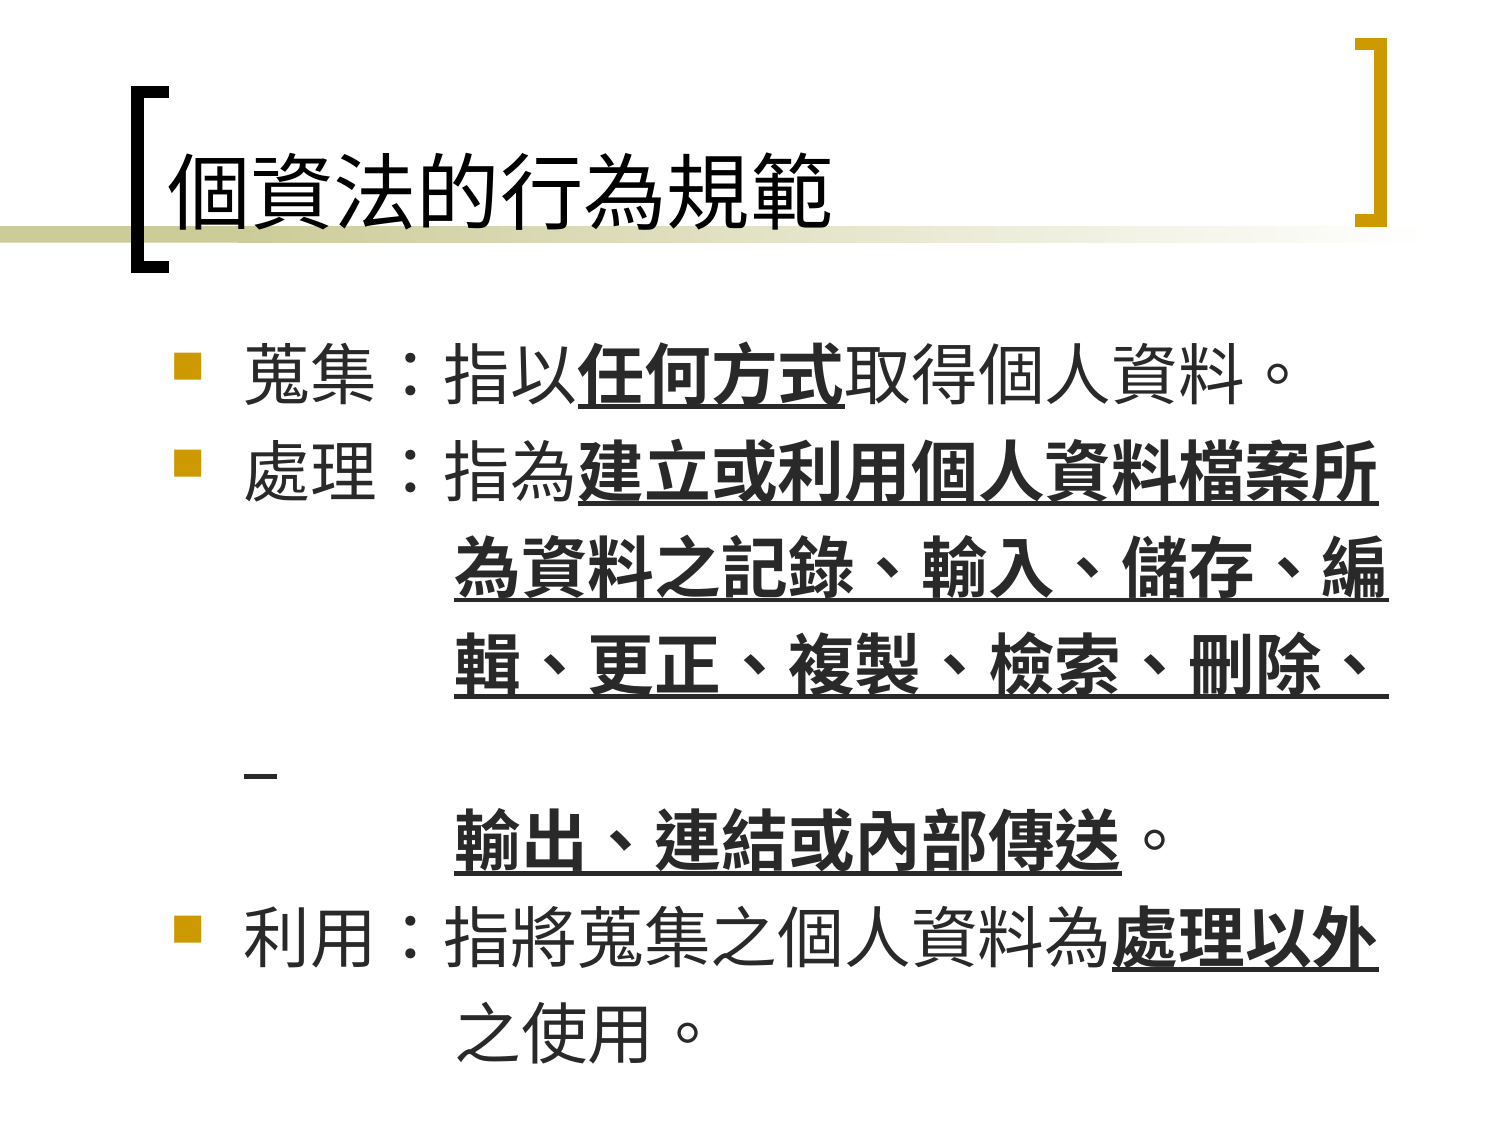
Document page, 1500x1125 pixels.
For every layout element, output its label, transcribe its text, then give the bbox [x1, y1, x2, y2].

title 個資法的行為規範 [152, 15, 1328, 248]
list 蒐集：指以任何方式取得個人資料。 處理：指為建立或利用個人資料檔案所 為資料之記錄、輸入、儲存、編 輯、更正、複製、檢索、刪除、 輸出、連結或內部傳送。 利用：指將蒐集之個人資料為處理以外 之使用。 [155, 324, 1413, 1000]
